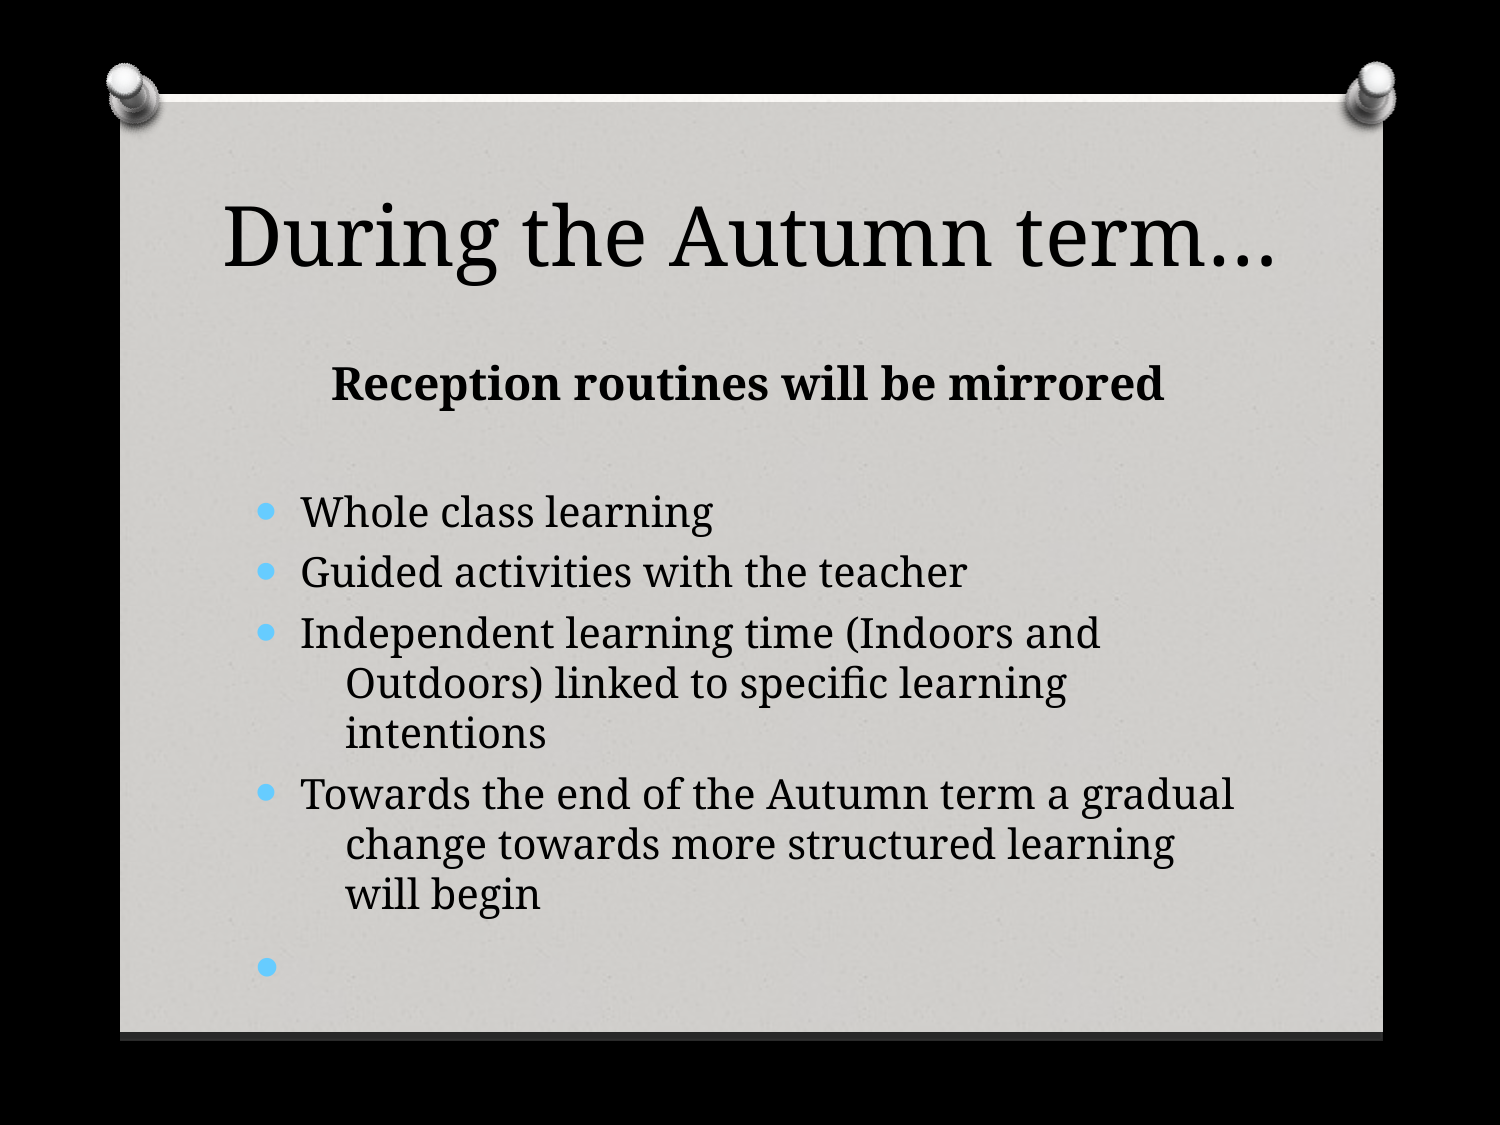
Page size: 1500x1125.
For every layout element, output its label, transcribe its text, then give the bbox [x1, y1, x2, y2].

title During the Autumn term… [179, 134, 1323, 332]
list Reception routines will be mirrored Whole class learning Guided activities with the teacher Independent learning time (Indoors and Outdoors) linked to specific learning intentions Towards the end of the Autumn term a gradual change towards more structured learning will begin [240, 347, 1257, 939]
